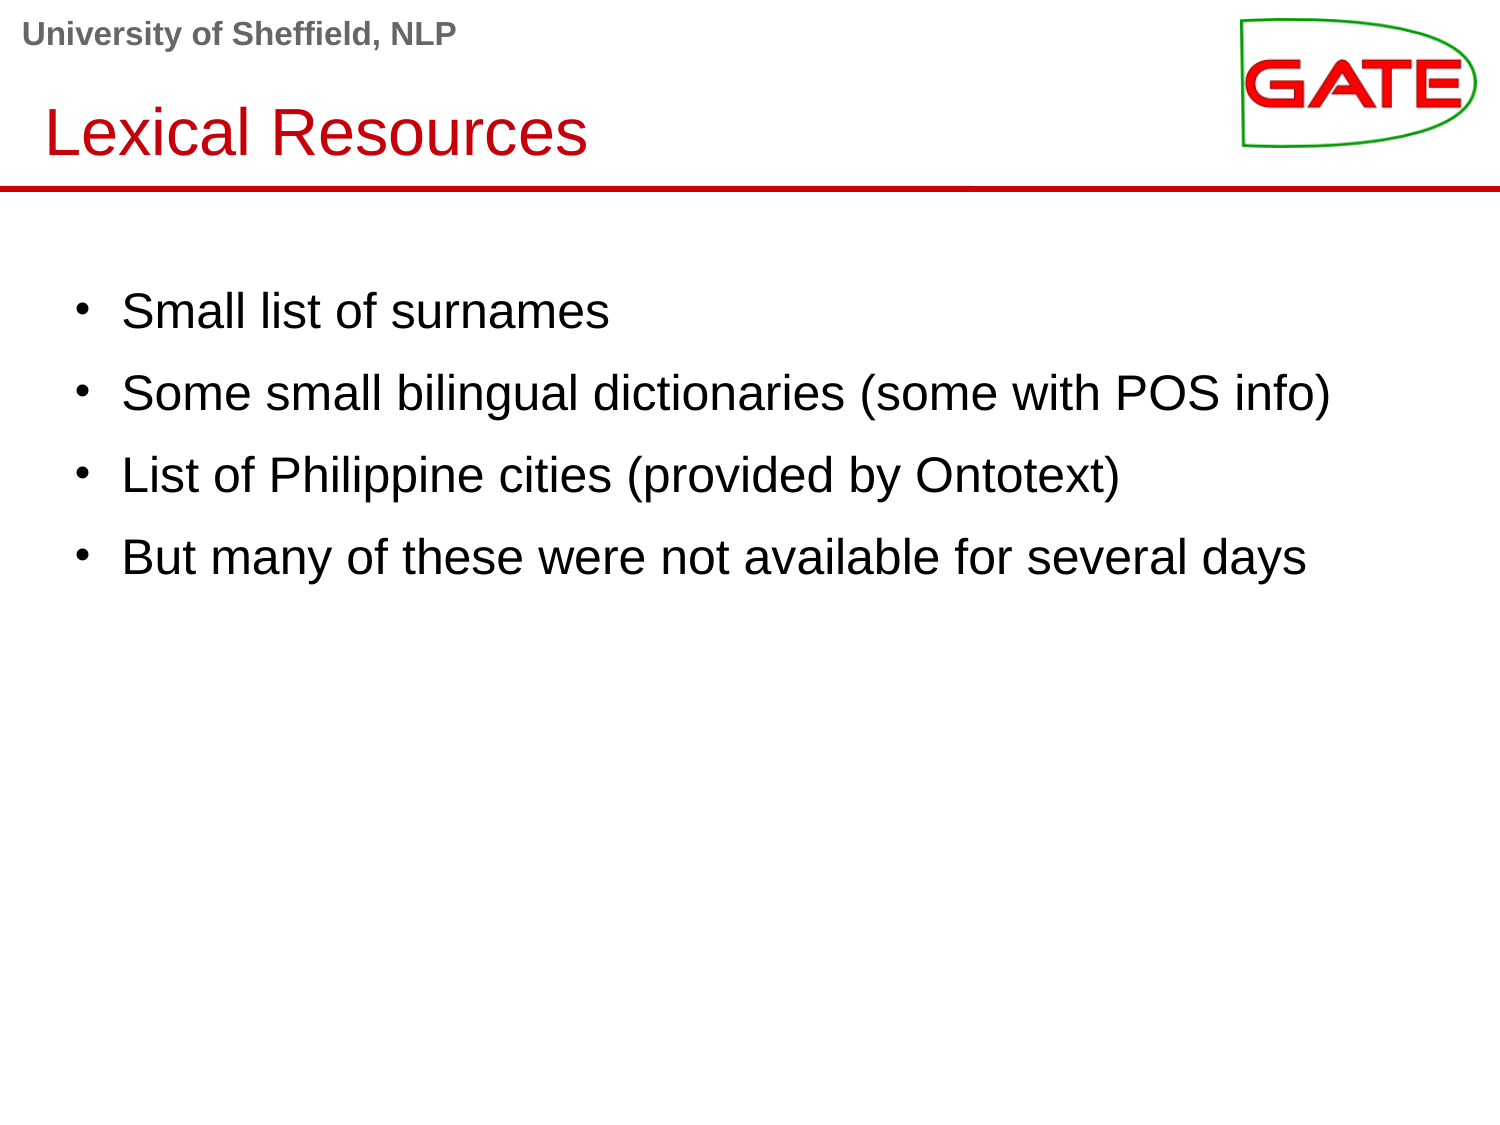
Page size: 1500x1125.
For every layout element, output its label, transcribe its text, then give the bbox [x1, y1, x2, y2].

picture [1240, 18, 1477, 148]
list Small list of surnames Some small bilingual dictionaries (some with POS info) List of Philippine cities (provided by Ontotext) But many of these were not available for several days [59, 265, 1477, 1093]
title Lexical Resources [29, 29, 1308, 177]
